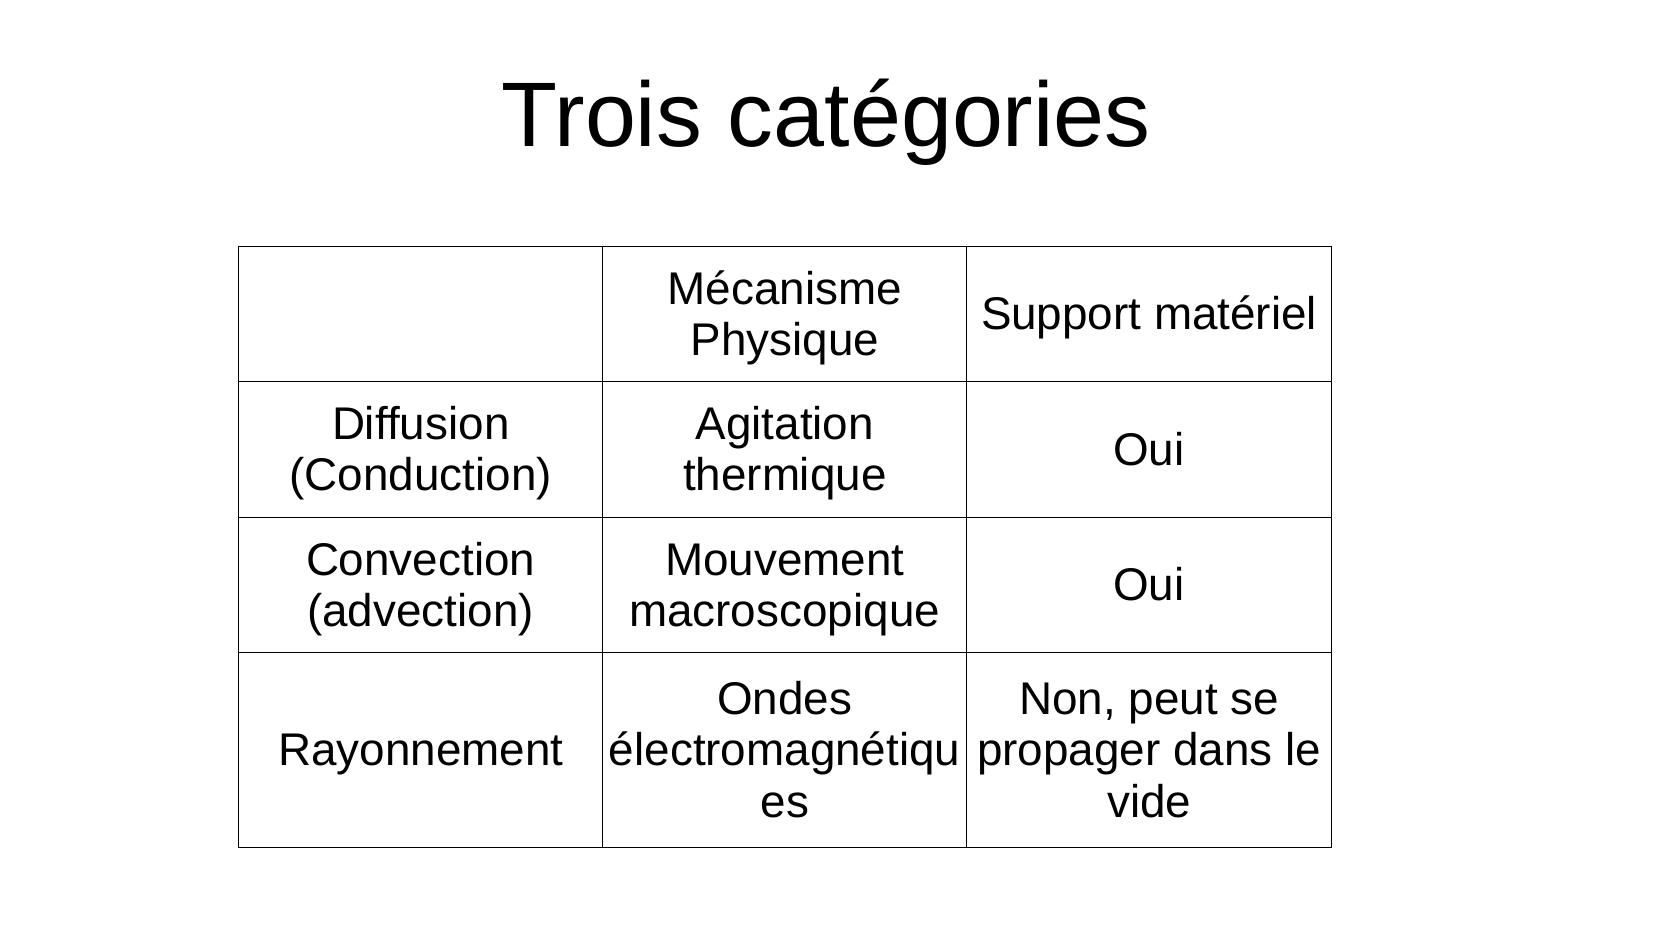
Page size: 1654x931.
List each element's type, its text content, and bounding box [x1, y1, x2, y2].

table_header Support matériel [967, 247, 1331, 381]
title Trois catégories [82, 37, 1571, 193]
table_cell Ondes électromagnétiques [603, 653, 966, 847]
table_header [239, 247, 602, 381]
table_header Mécanisme Physique [603, 247, 966, 381]
table_cell Oui [967, 518, 1331, 652]
table_cell Diffusion (Conduction) [239, 382, 602, 517]
table_cell Agitation thermique [603, 382, 966, 517]
table_cell Mouvement macroscopique [603, 518, 966, 652]
table_cell Oui [967, 382, 1331, 517]
table_cell Rayonnement [239, 653, 602, 847]
table_cell Convection (advection) [239, 518, 602, 652]
table_cell Non, peut se propager dans le vide [967, 653, 1331, 847]
